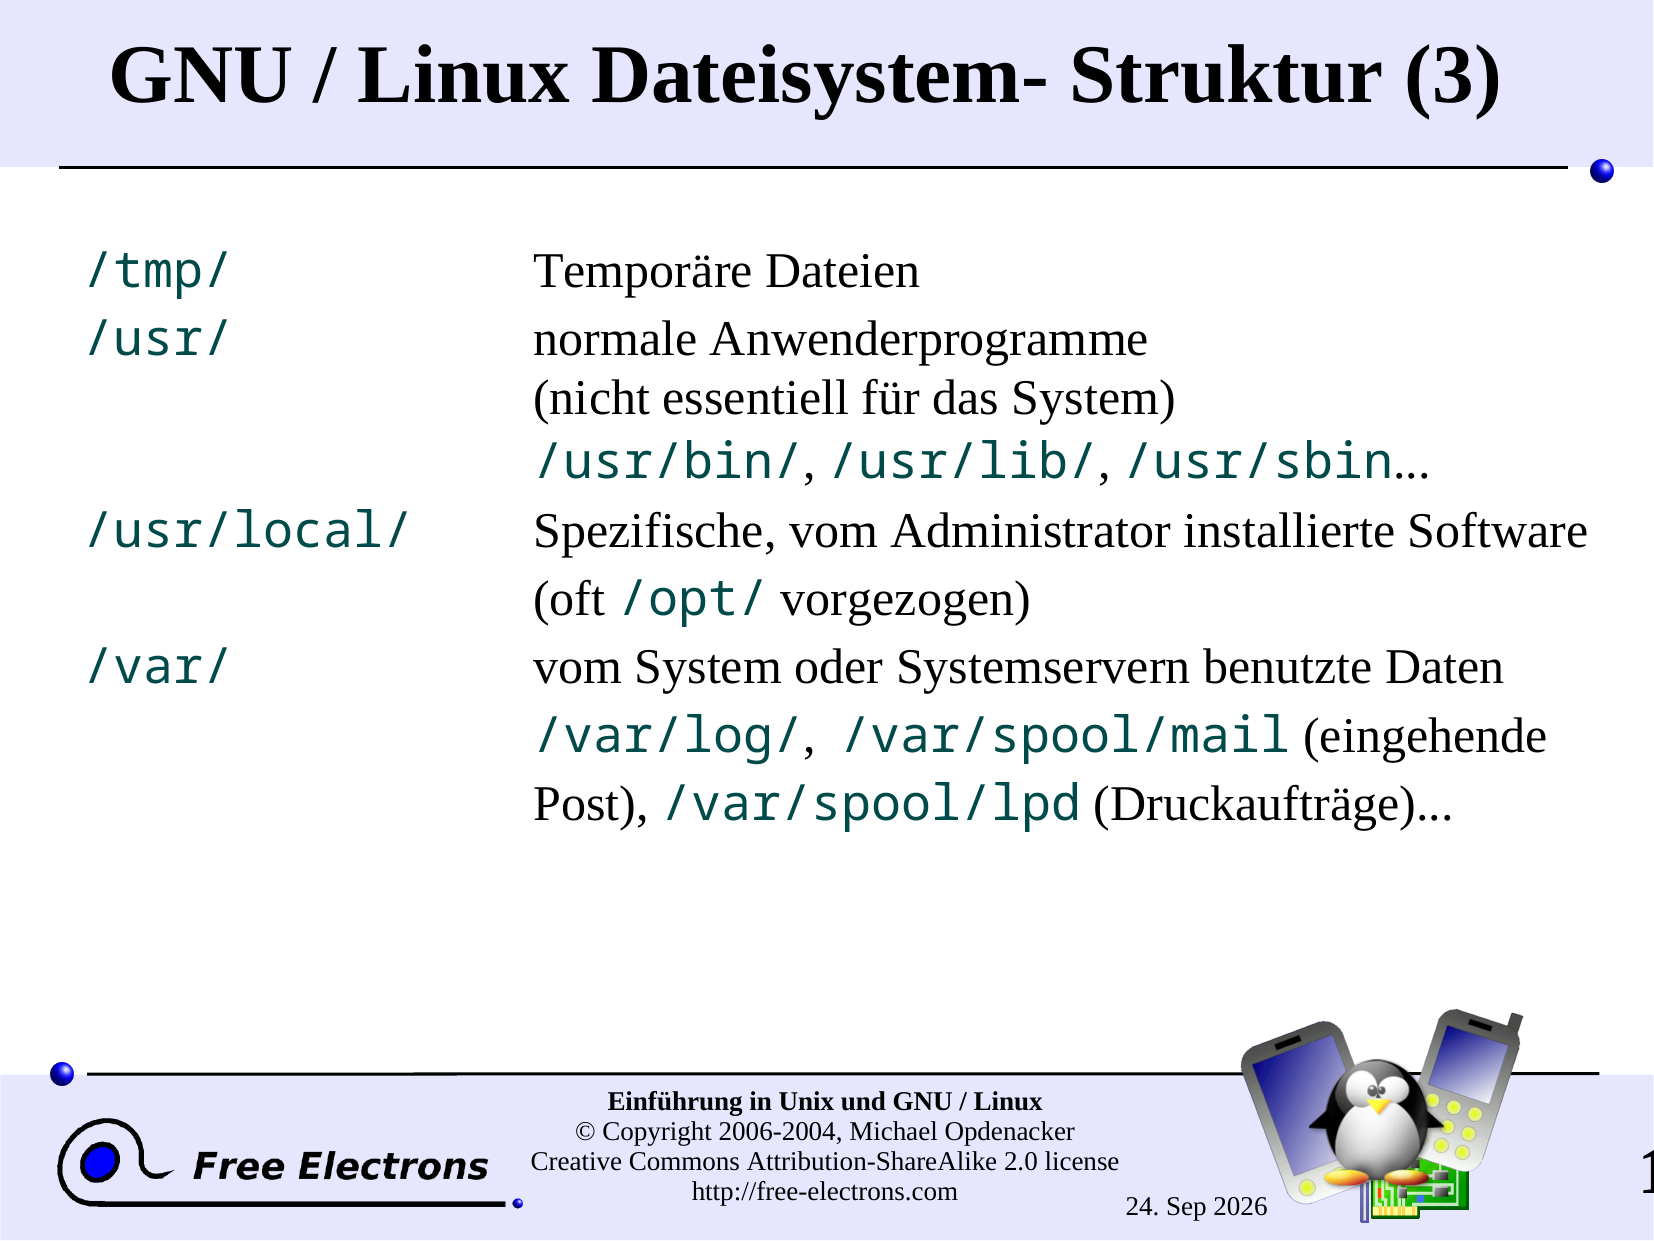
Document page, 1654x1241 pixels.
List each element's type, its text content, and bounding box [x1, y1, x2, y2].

title GNU / Linux Dateisystem- Struktur (3) [60, 12, 1551, 138]
picture [1248, 1112, 1506, 1241]
list /tmp/ Temporäre Dateien /usr/ normale Anwenderprogramme (nicht essentiell für das System) /usr/bin/, /usr/lib/, /usr/sbin... /usr/local/ Spezifische, vom Administrator installierte Software (oft /opt/ vorgezogen) /var/ vom System oder Systemservern benutzte Daten /var/log/, /var/spool/mail (eingehende Post), /var/spool/lpd (Druckaufträge)... [60, 233, 1608, 1112]
picture [50, 1107, 527, 1216]
